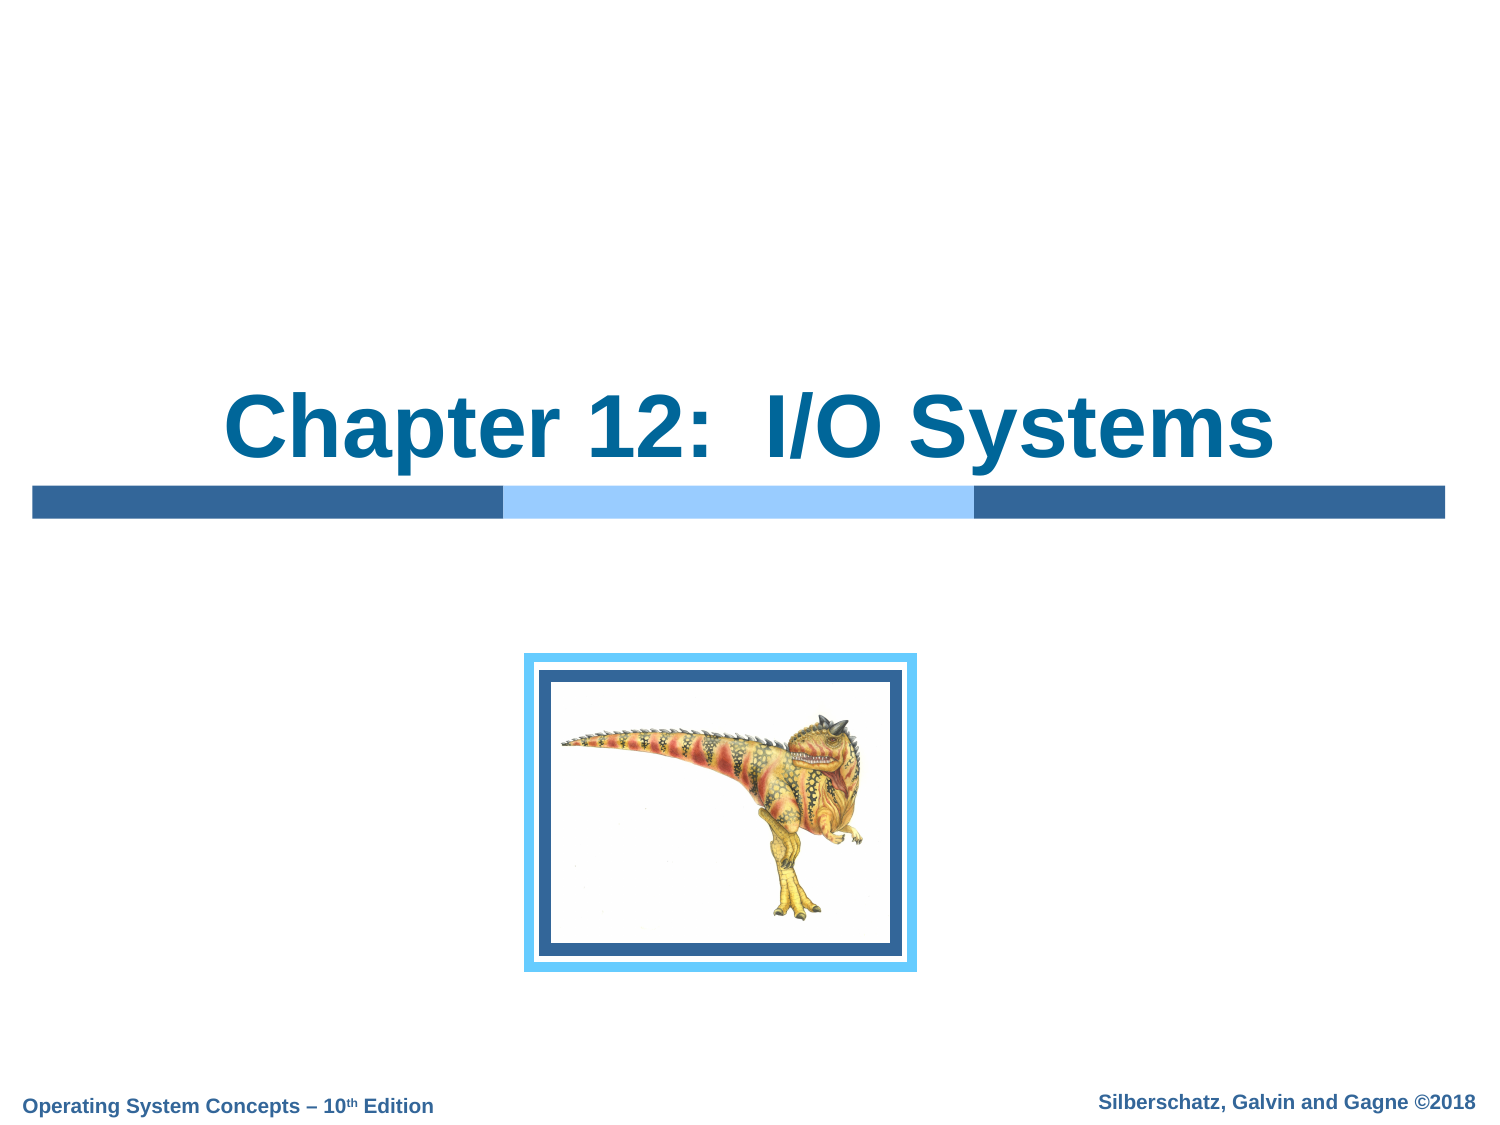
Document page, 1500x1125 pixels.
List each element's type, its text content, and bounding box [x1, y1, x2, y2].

picture [551, 682, 890, 943]
title Chapter 12: I/O Systems [112, 134, 1388, 484]
